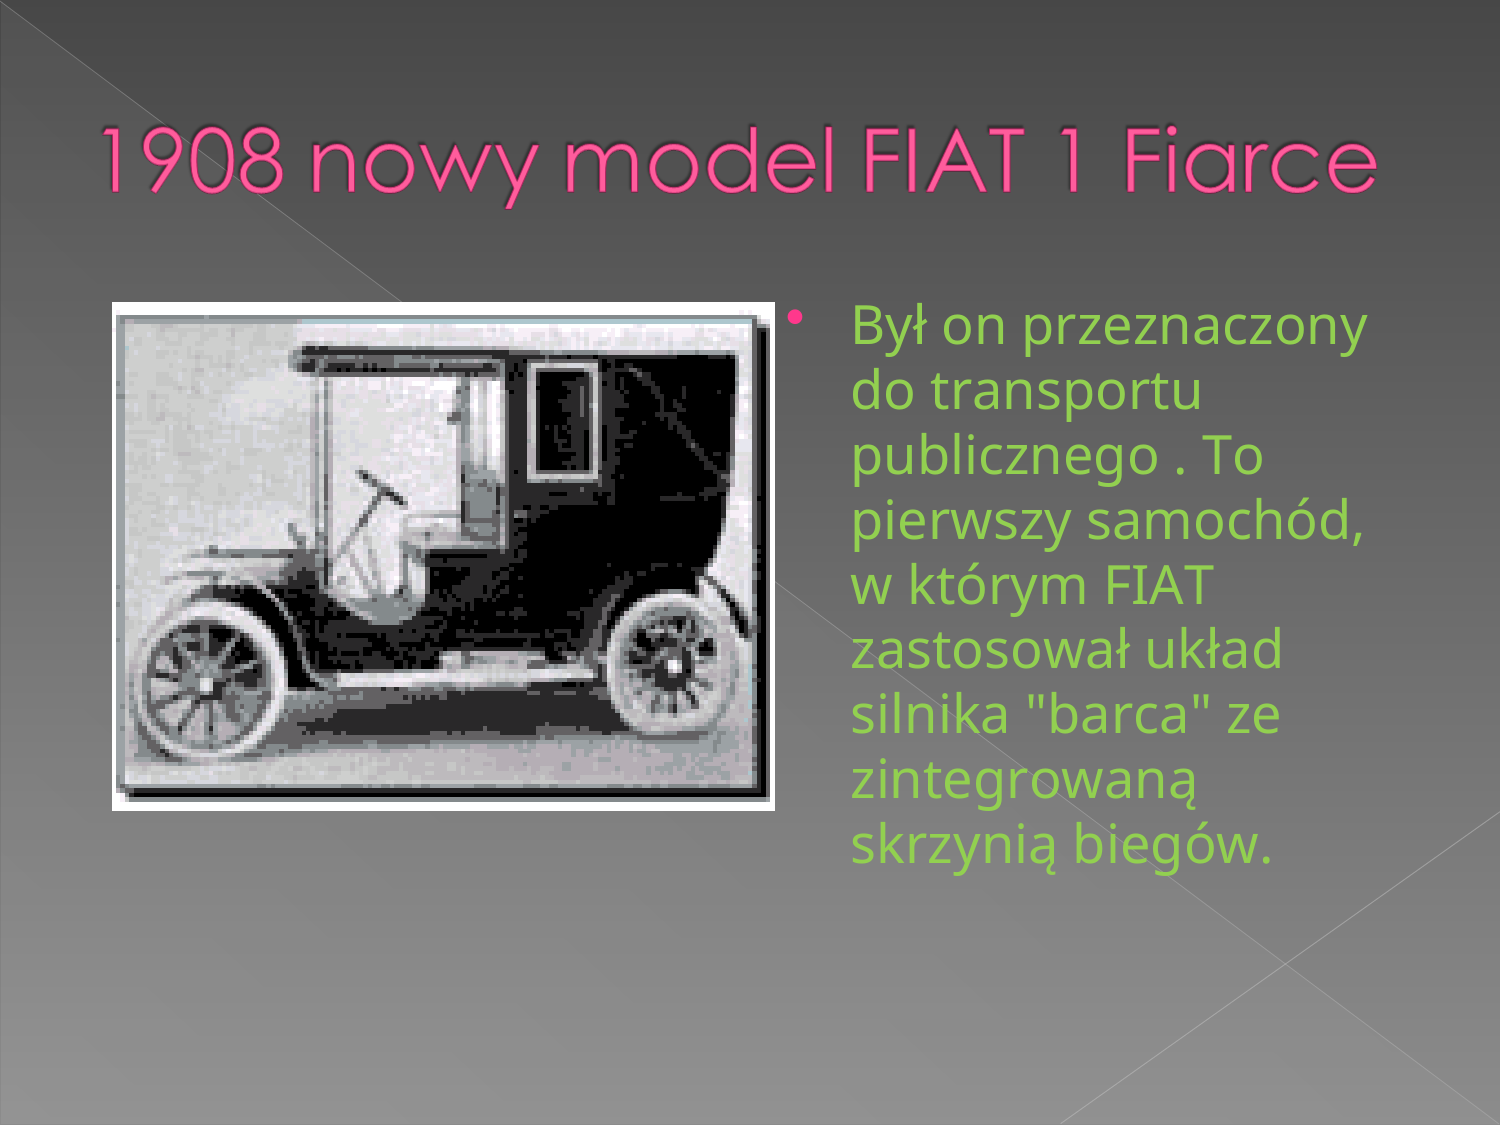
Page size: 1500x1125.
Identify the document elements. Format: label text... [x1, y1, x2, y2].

picture [32, 42, 1437, 274]
picture [112, 302, 775, 811]
text_box Był on przeznaczony do transportu publicznego . To pierwszy samochód, w którym FIAT zastosował układ silnika "barca" ze zintegrowaną skrzynią biegów. [762, 282, 1426, 1026]
